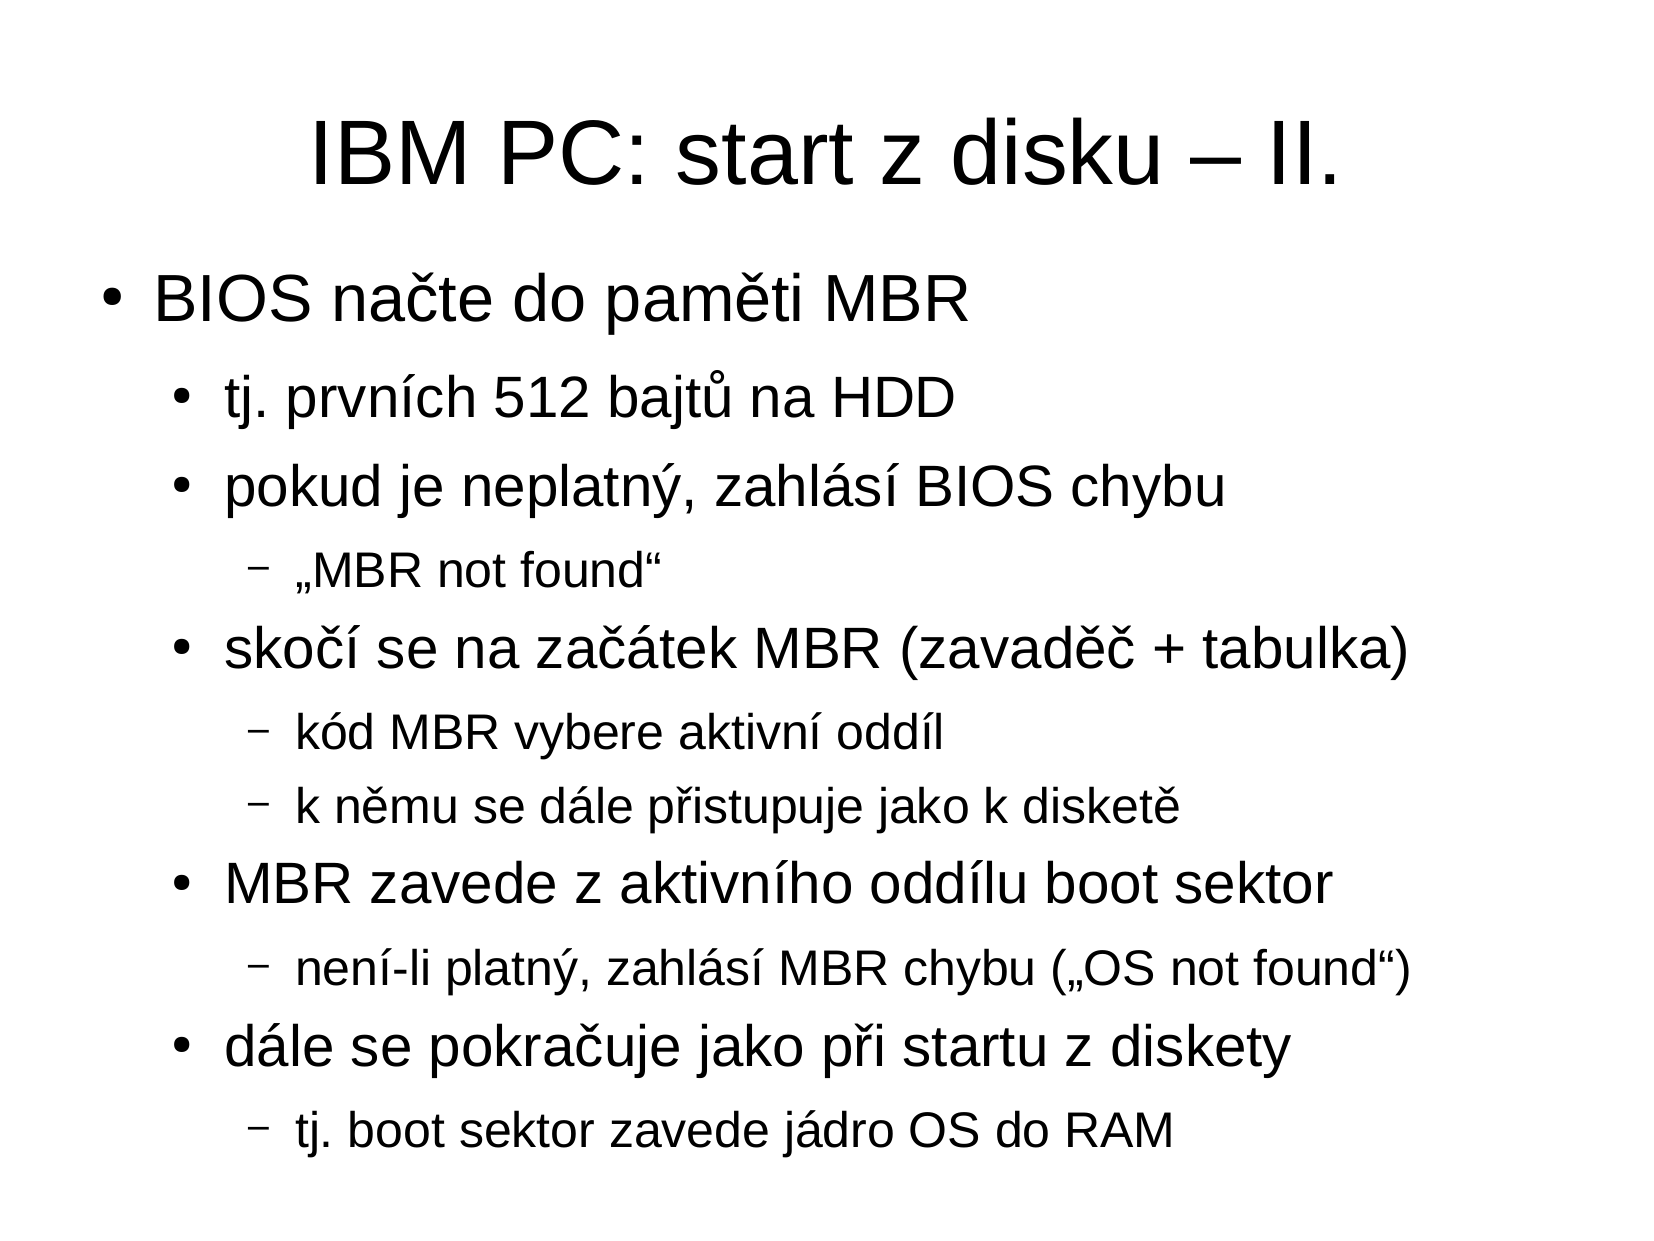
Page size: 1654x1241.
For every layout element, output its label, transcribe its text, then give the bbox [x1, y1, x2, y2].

list BIOS načte do paměti MBR tj. prvních 512 bajtů na HDD pokud je neplatný, zahlásí BIOS chybu „MBR not found“ skočí se na začátek MBR (zavaděč + tabulka) kód MBR vybere aktivní oddíl k němu se dále přistupuje jako k disketě MBR zavede z aktivního oddílu boot sektor není-li platný, zahlásí MBR chybu („OS not found“) dále se pokračuje jako při startu z diskety tj. boot sektor zavede jádro OS do RAM [82, 260, 1571, 1158]
title IBM PC: start z disku – II. [82, 56, 1571, 250]
